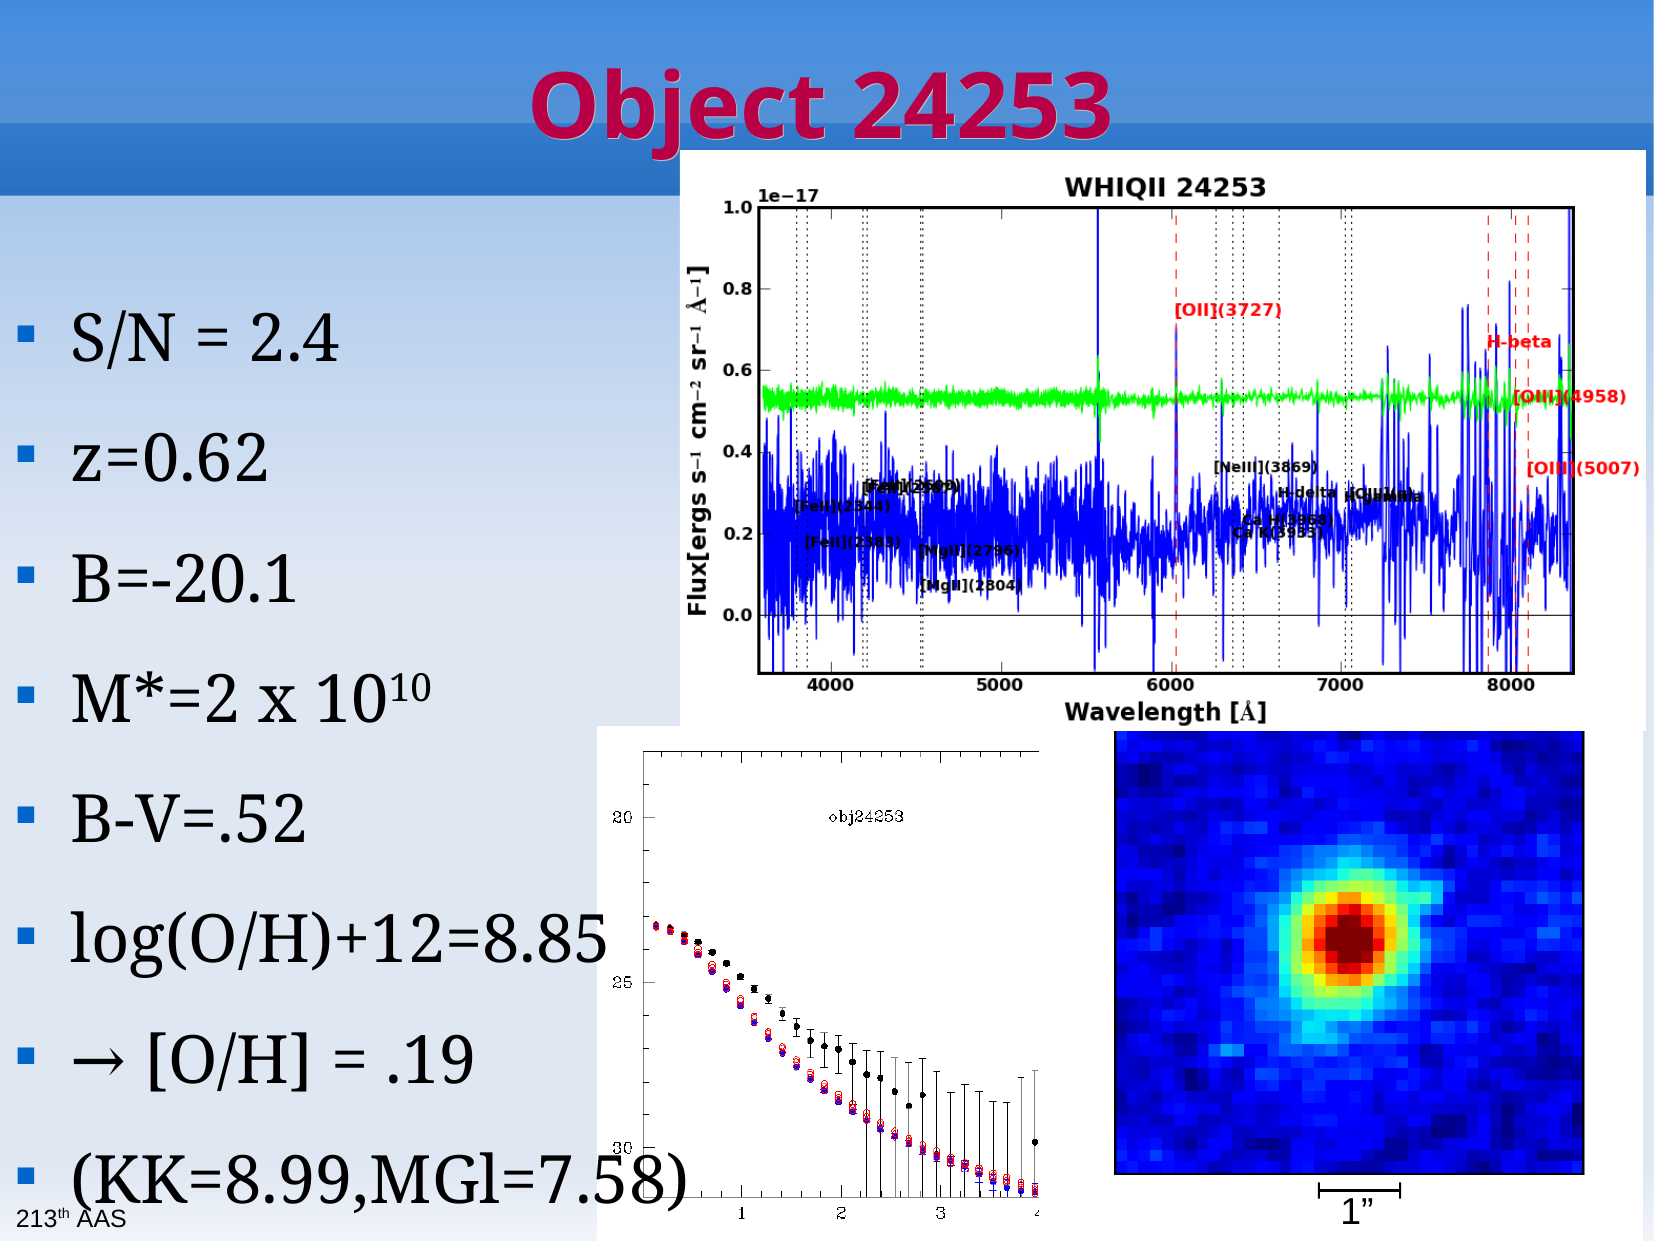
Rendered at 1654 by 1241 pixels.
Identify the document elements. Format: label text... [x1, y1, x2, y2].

text_box 1” [1325, 1183, 1389, 1241]
picture [0, 0, 1654, 1241]
title Object 24253 [76, 0, 1565, 208]
list S/N = 2.4 z=0.62 B=-20.1 M*=2 x 1010 B-V=.52 log(O/H)+12=8.85 → [O/H] = .19 (KK=8.99,MGl=7.58) [0, 290, 743, 1109]
